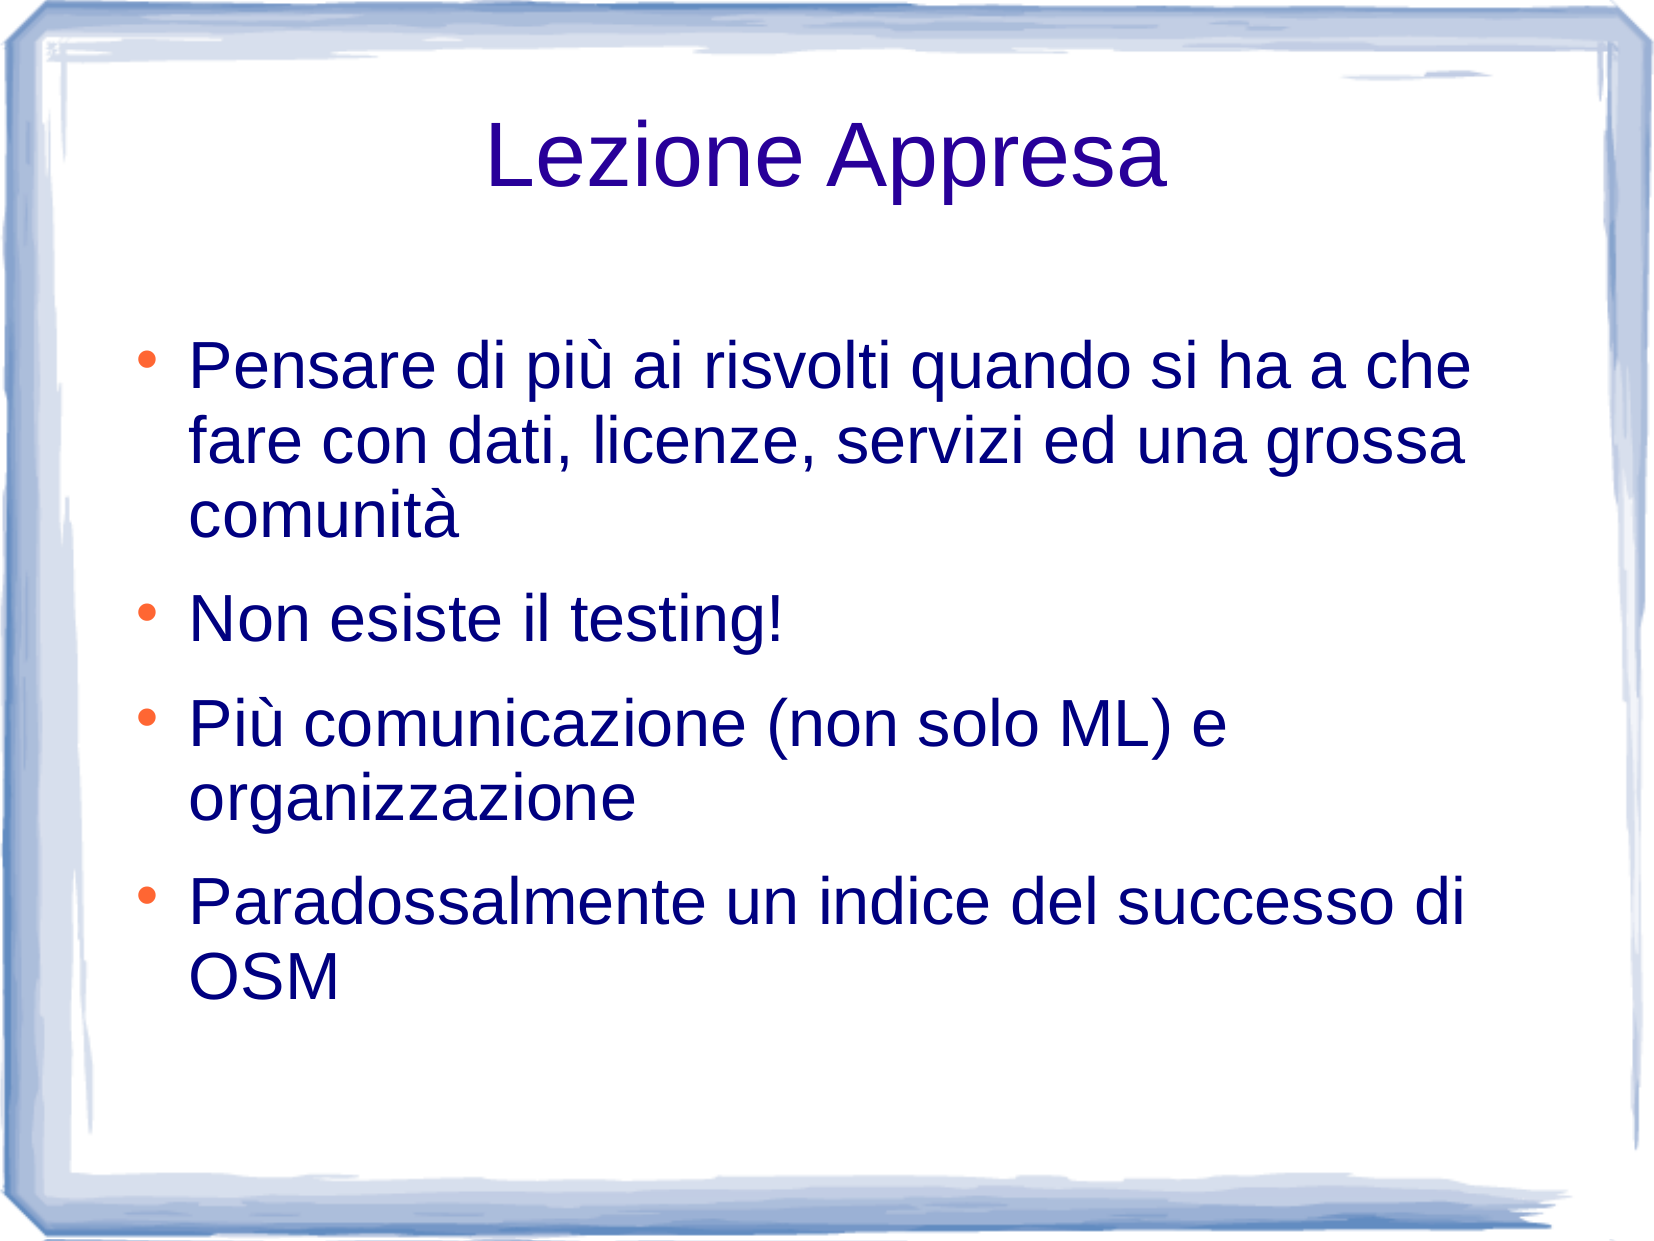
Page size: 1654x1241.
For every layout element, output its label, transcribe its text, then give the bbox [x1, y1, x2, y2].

title Lezione Appresa [82, 56, 1571, 249]
picture [0, 0, 1654, 1241]
list Pensare di più ai risvolti quando si ha a che fare con dati, licenze, servizi ed una grossa comunità Non esiste il testing! Più comunicazione (non solo ML) e organizzazione Paradossalmente un indice del successo di OSM [118, 324, 1571, 1129]
